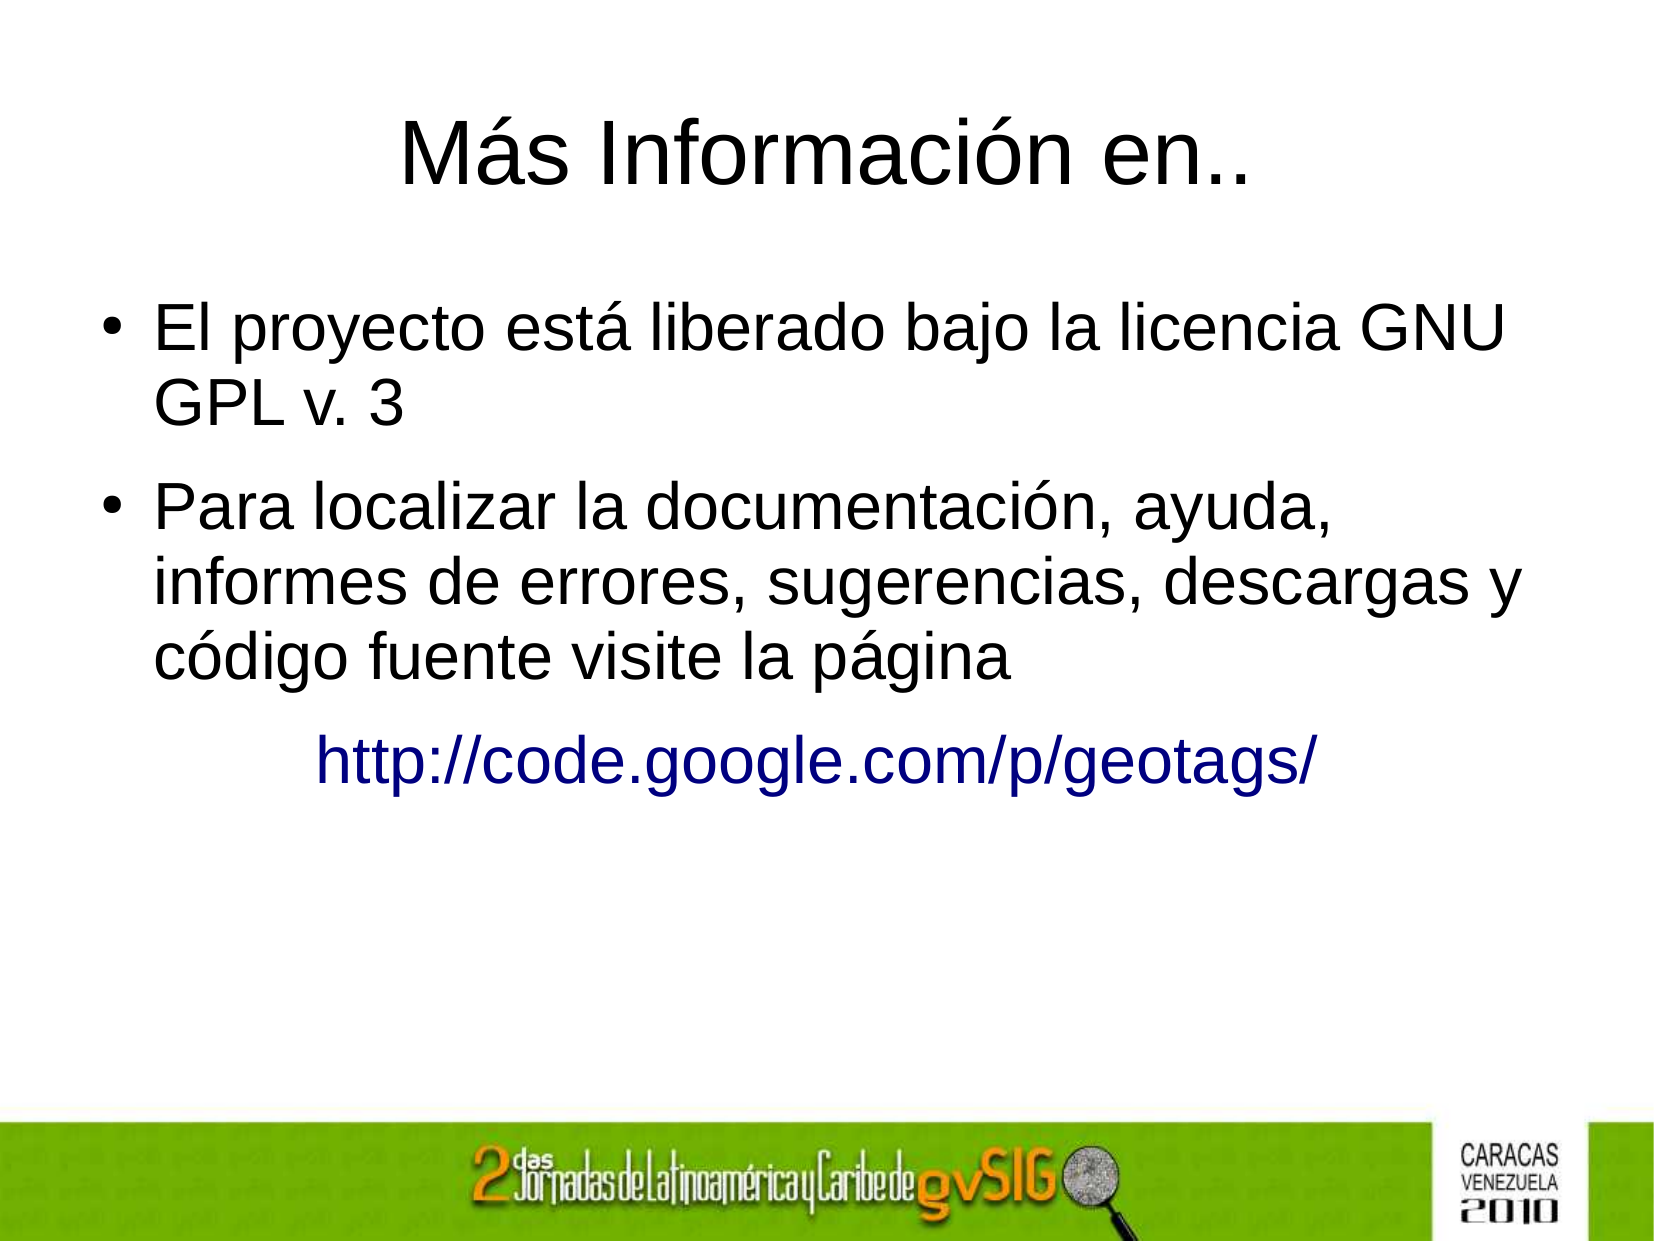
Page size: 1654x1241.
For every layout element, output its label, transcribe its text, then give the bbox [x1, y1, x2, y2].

title Más Información en.. [82, 56, 1571, 250]
list El proyecto está liberado bajo la licencia GNU GPL v. 3 Para localizar la documentación, ayuda, informes de errores, sugerencias, descargas y código fuente visite la página http://code.google.com/p/geotags/ [82, 290, 1571, 1094]
picture [0, 0, 1654, 1241]
